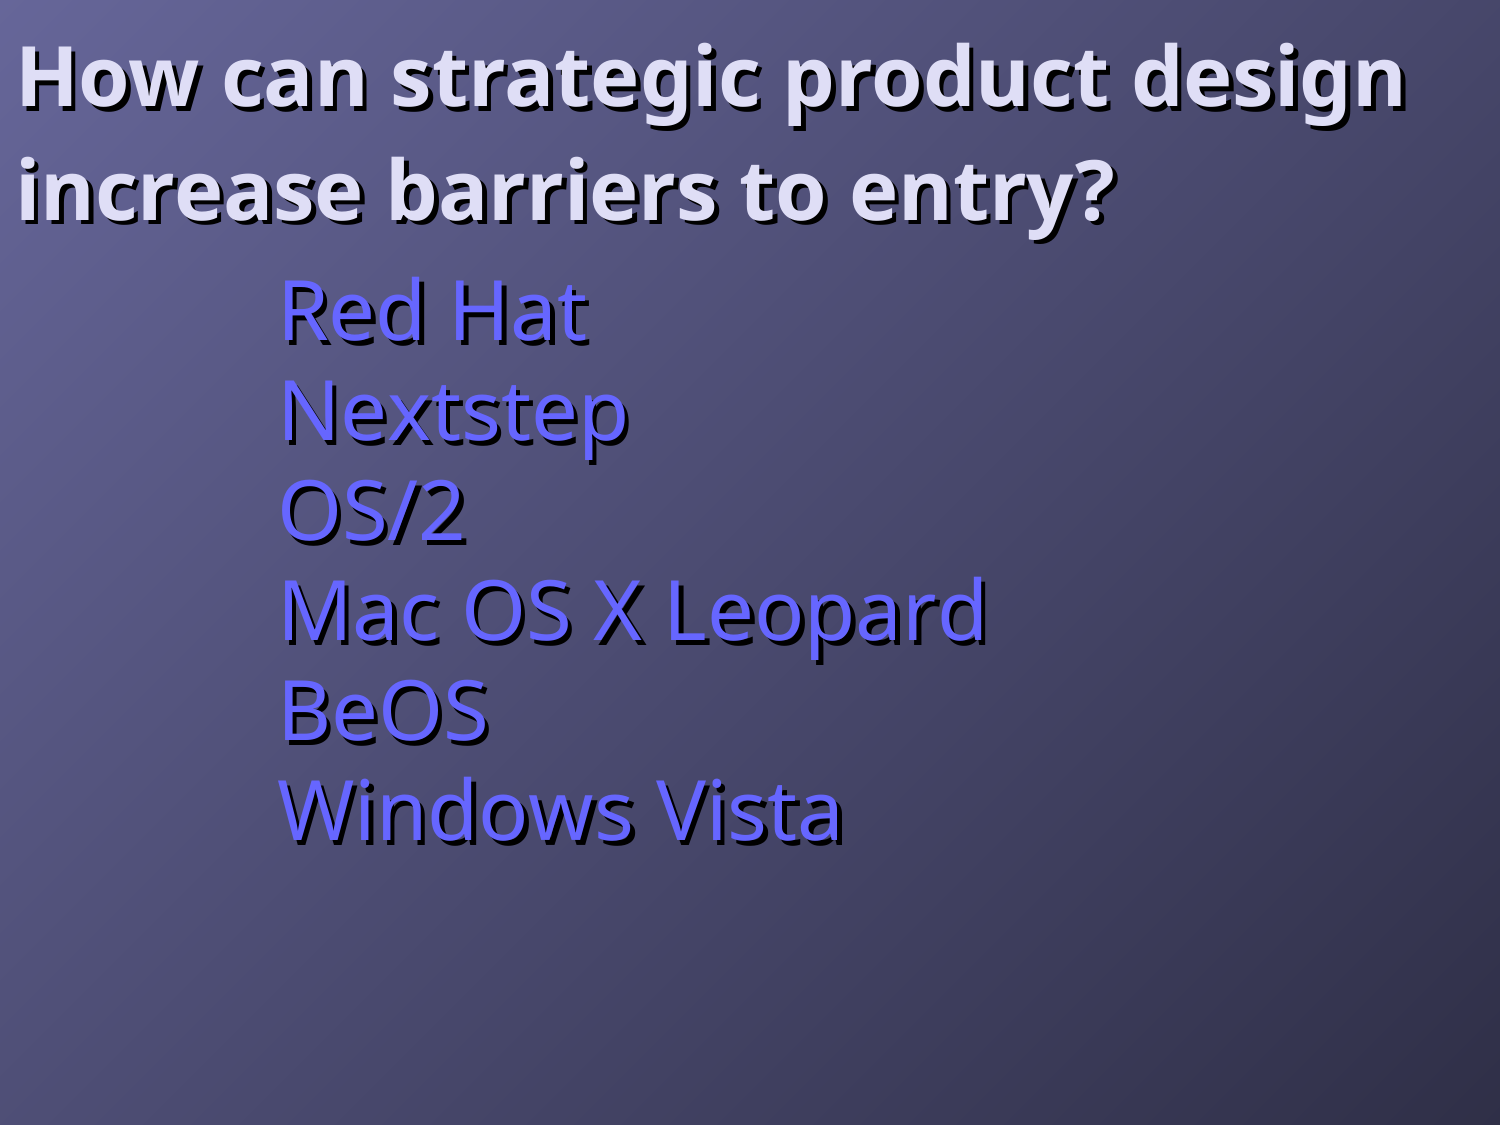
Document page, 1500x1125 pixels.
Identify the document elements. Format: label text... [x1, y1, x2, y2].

title How can strategic product design increase barriers to entry? [0, 23, 1500, 239]
text_box Red Hat Nextstep OS/2 Mac OS X Leopard BeOS Windows Vista [262, 249, 1300, 866]
